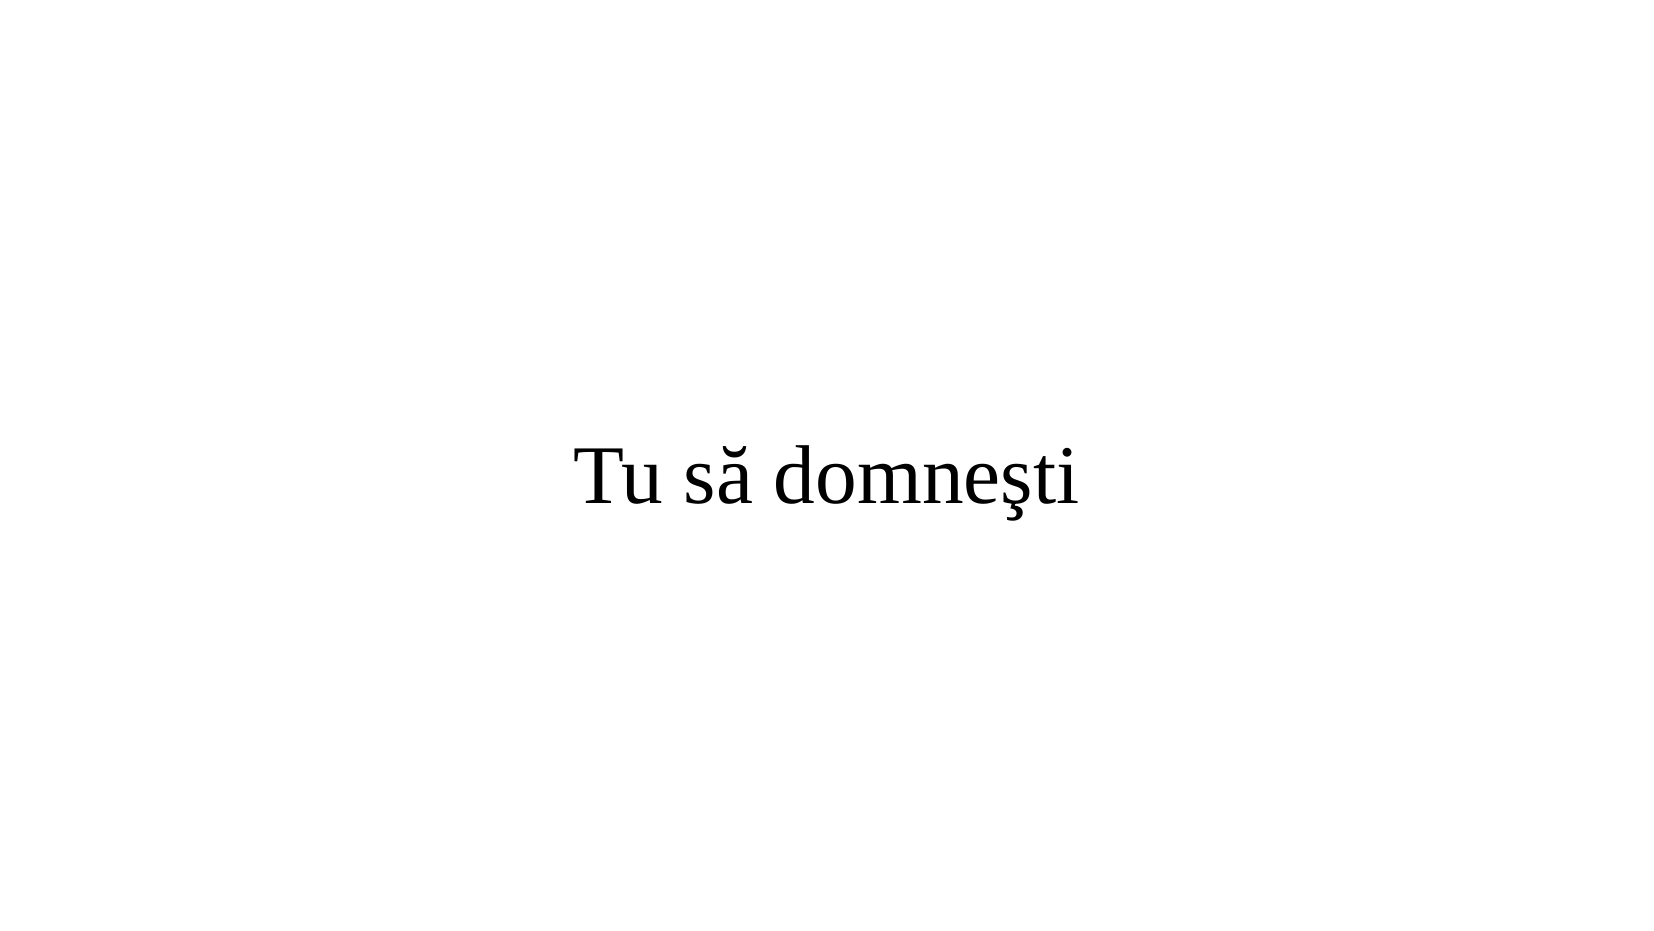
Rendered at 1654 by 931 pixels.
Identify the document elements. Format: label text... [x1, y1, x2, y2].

title Tu să domneşti [165, 420, 1489, 521]
